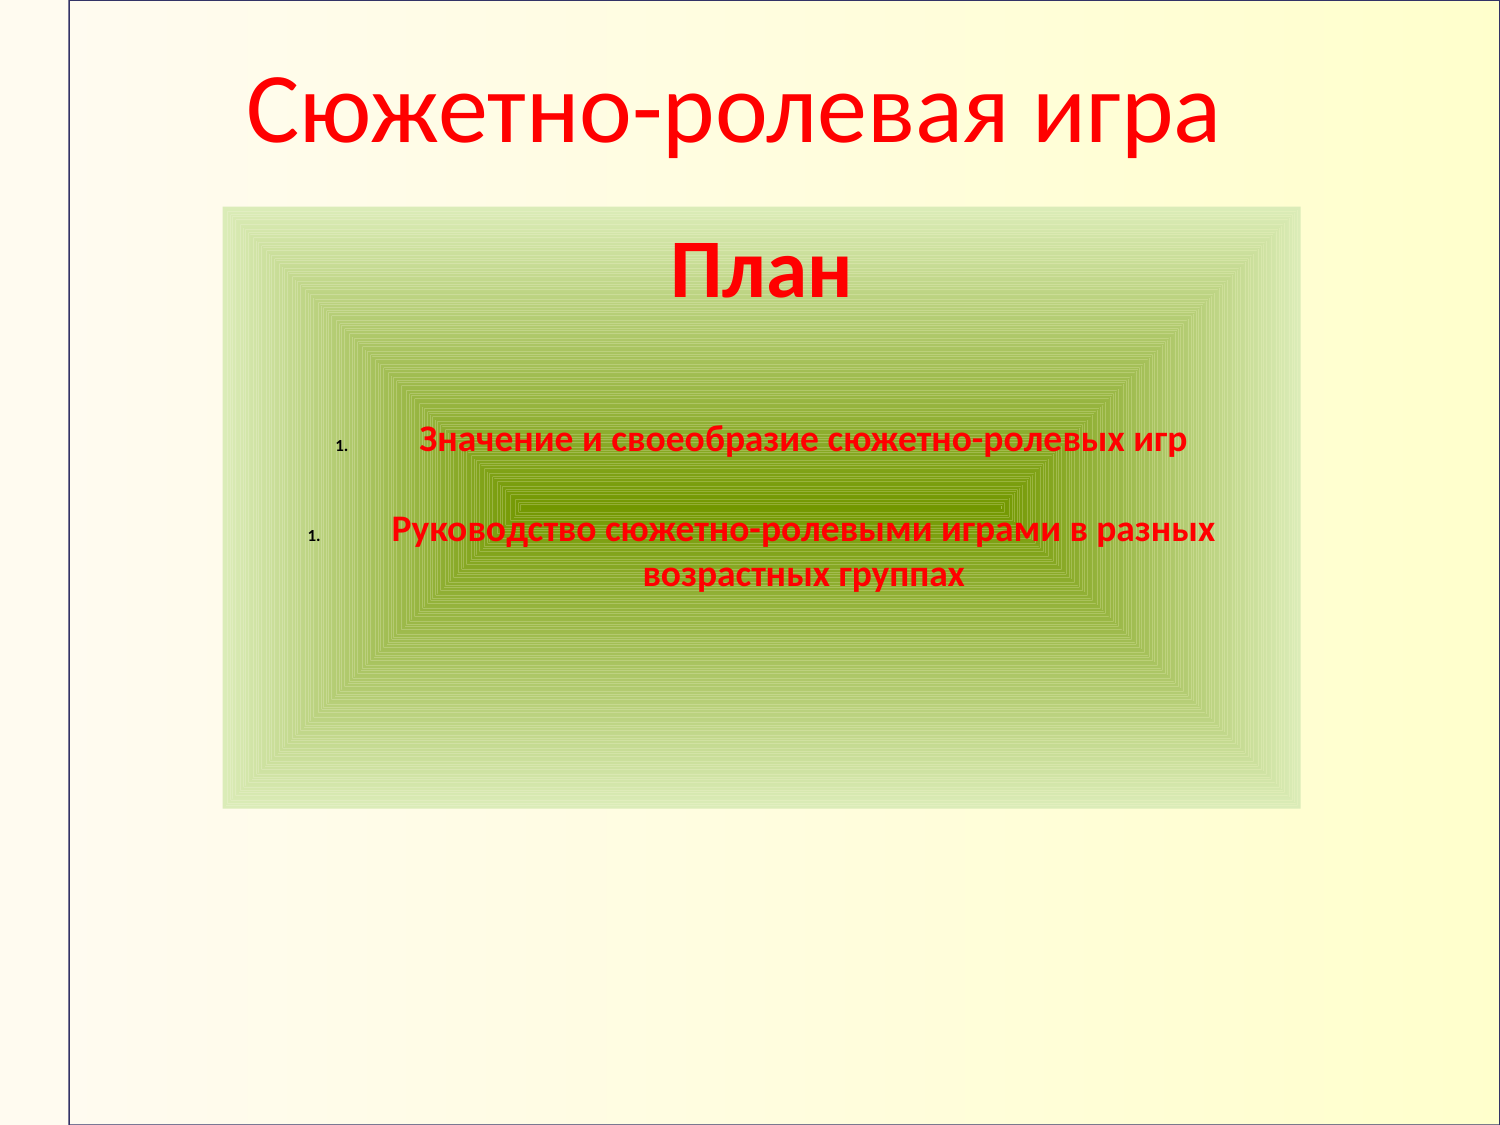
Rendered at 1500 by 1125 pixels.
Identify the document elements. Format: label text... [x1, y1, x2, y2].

subtitle План Значение и своеобразие сюжетно-ролевых игр Руководство сюжетно-ролевыми играми в разных возрастных группах [222, 206, 1301, 809]
picture [0, 0, 68, 1125]
title Сюжетно-ролевая игра [93, 35, 1376, 317]
